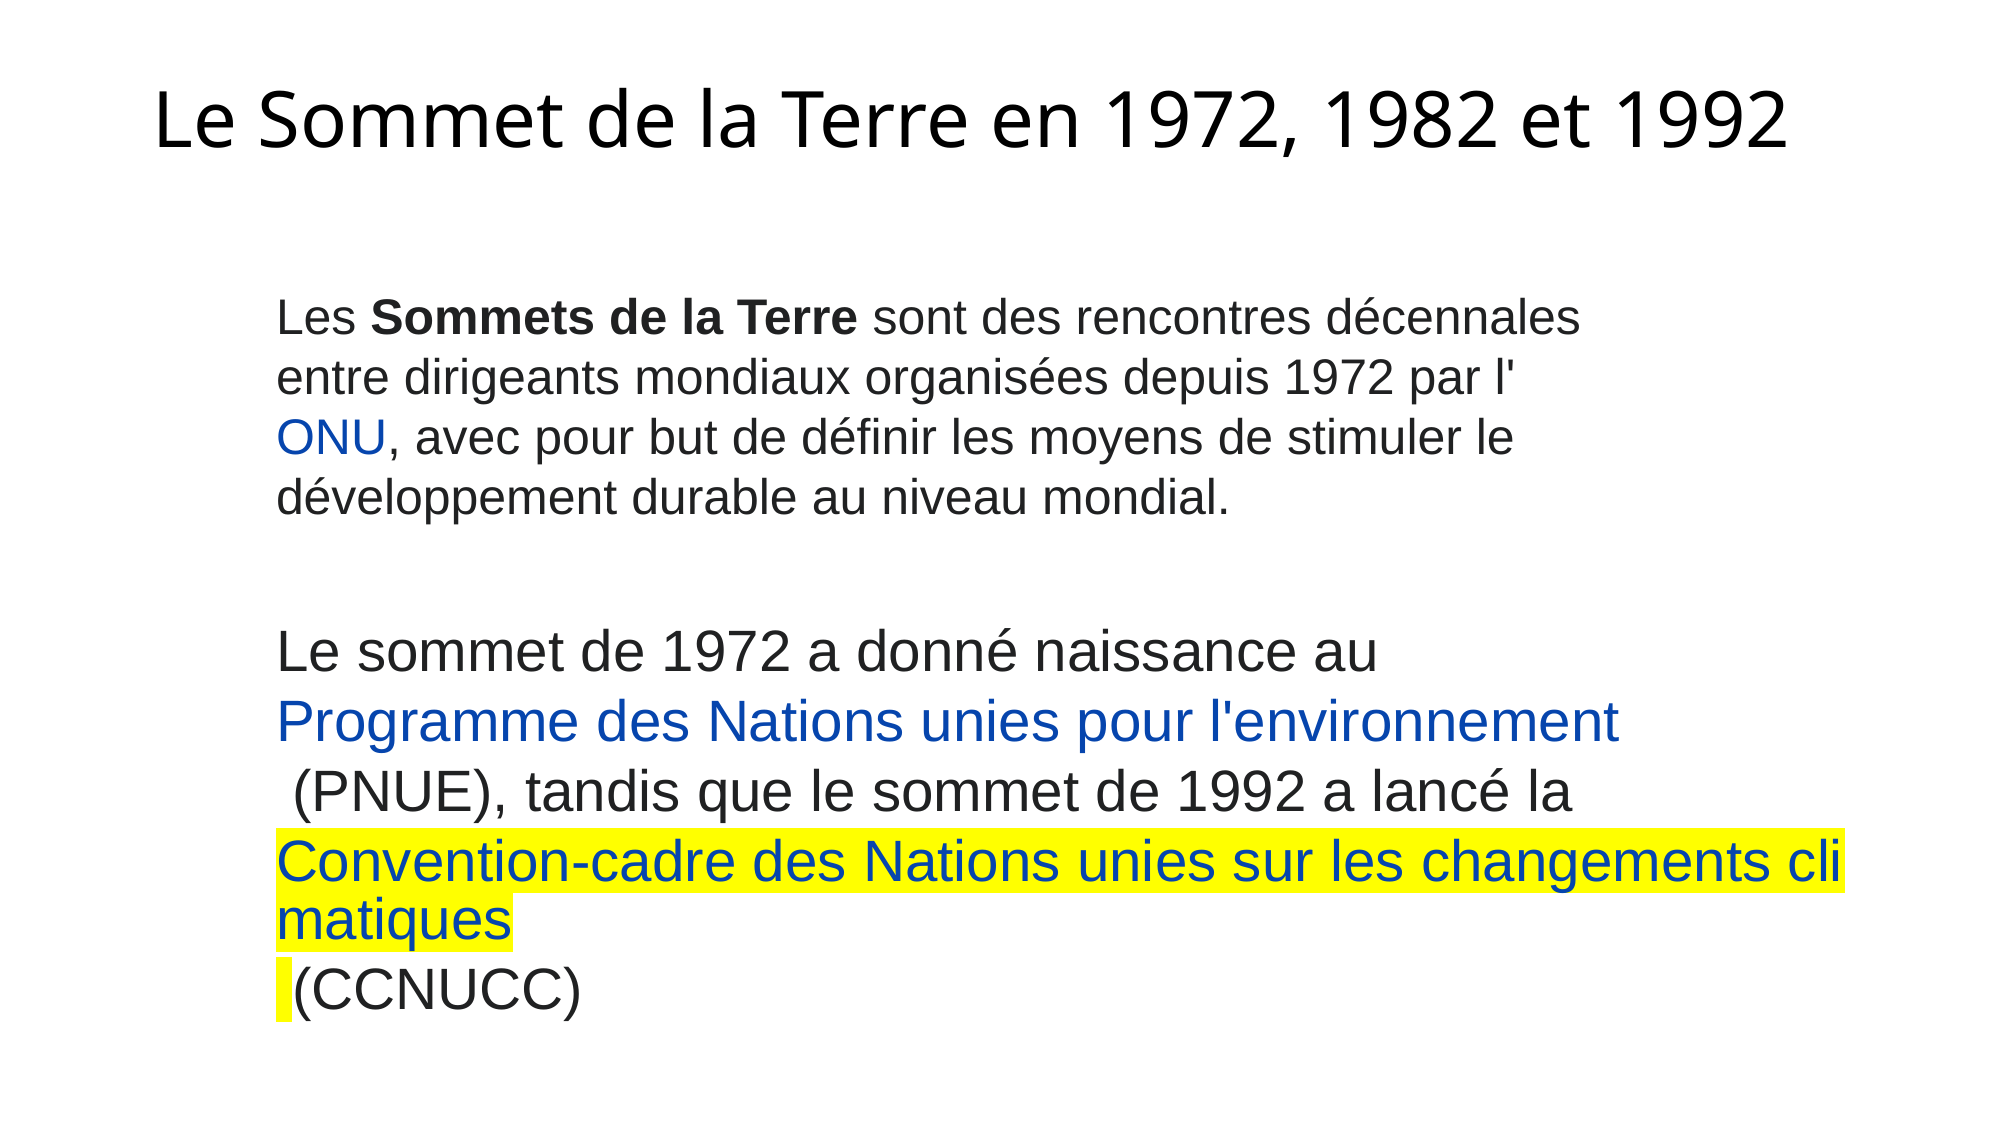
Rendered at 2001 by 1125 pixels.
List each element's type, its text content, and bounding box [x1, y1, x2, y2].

title Le Sommet de la Terre en 1972, 1982 et 1992 [137, 59, 1863, 278]
text_box Les Sommets de la Terre sont des rencontres décennales entre dirigeants mondiaux organisées depuis 1972 par l'ONU, avec pour but de définir les moyens de stimuler le développement durable au niveau mondial. [261, 277, 1624, 532]
text_box Le sommet de 1972 a donné naissance au Programme des Nations unies pour l'environnement (PNUE), tandis que le sommet de 1992 a lancé la Convention-cadre des Nations unies sur les changements climatiques (CCNUCC) [261, 605, 1862, 970]
